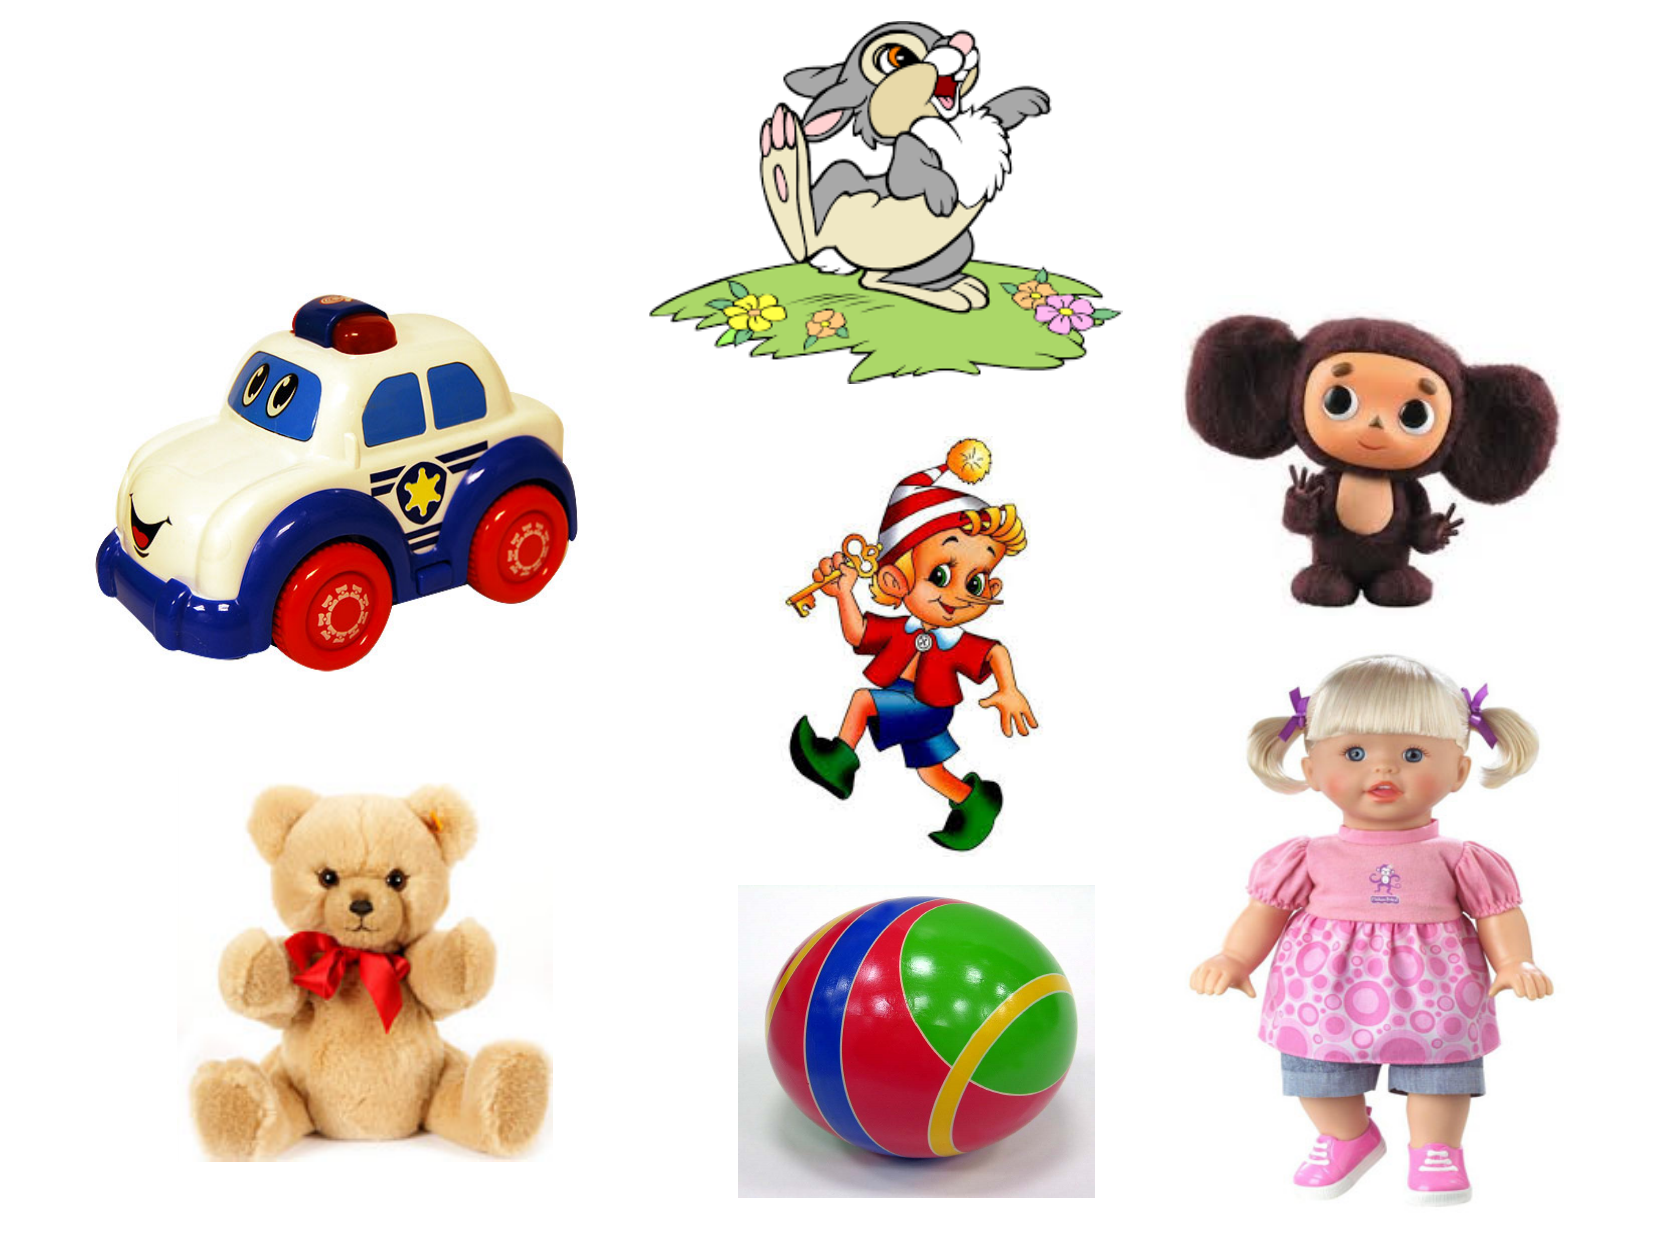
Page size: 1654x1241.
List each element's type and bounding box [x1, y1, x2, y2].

picture [177, 767, 553, 1162]
picture [88, 285, 591, 680]
picture [738, 885, 1095, 1198]
picture [767, 436, 1062, 857]
picture [649, 21, 1123, 384]
picture [1181, 295, 1564, 616]
picture [1175, 649, 1565, 1220]
